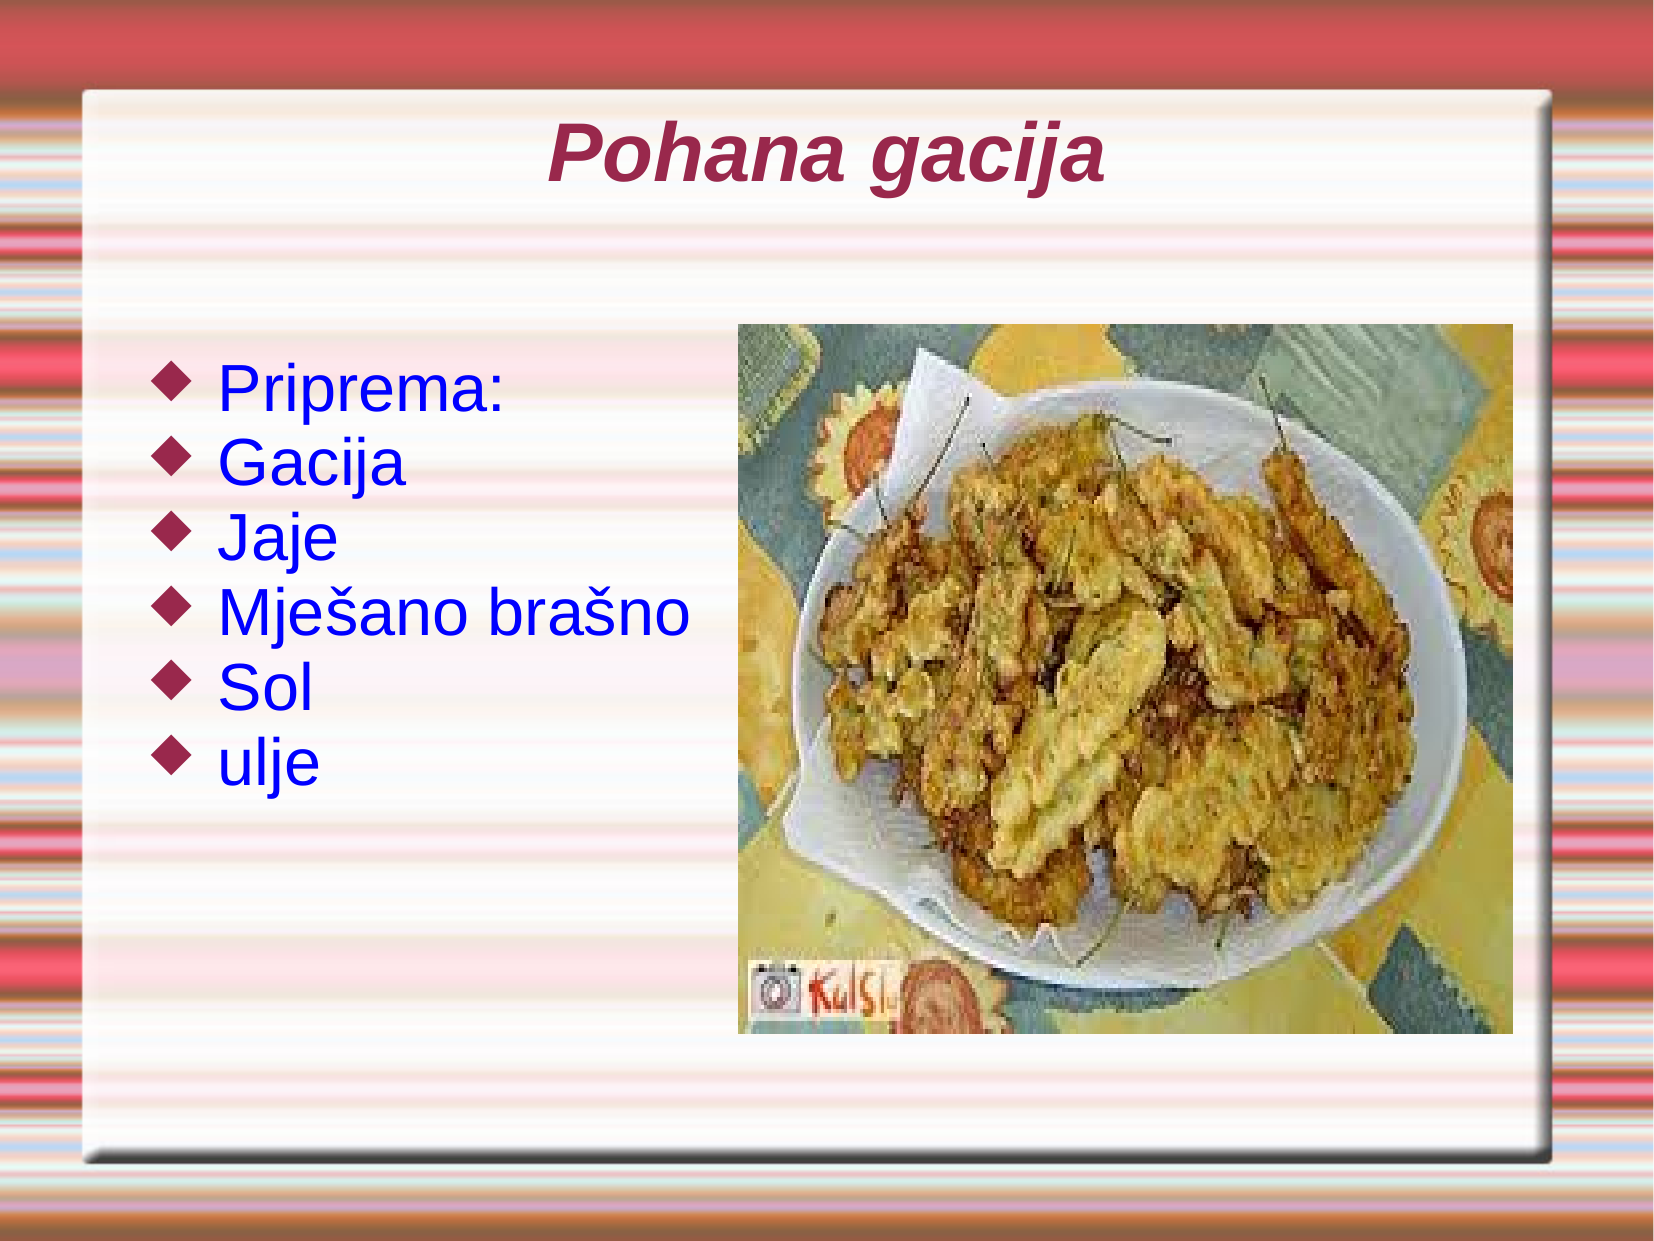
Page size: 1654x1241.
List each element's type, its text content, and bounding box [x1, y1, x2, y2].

title Pohana gacija [82, 56, 1571, 250]
picture [0, 0, 1654, 1241]
list Priprema: Gacija Jaje Mješano brašno Sol ulje [134, 350, 809, 1133]
